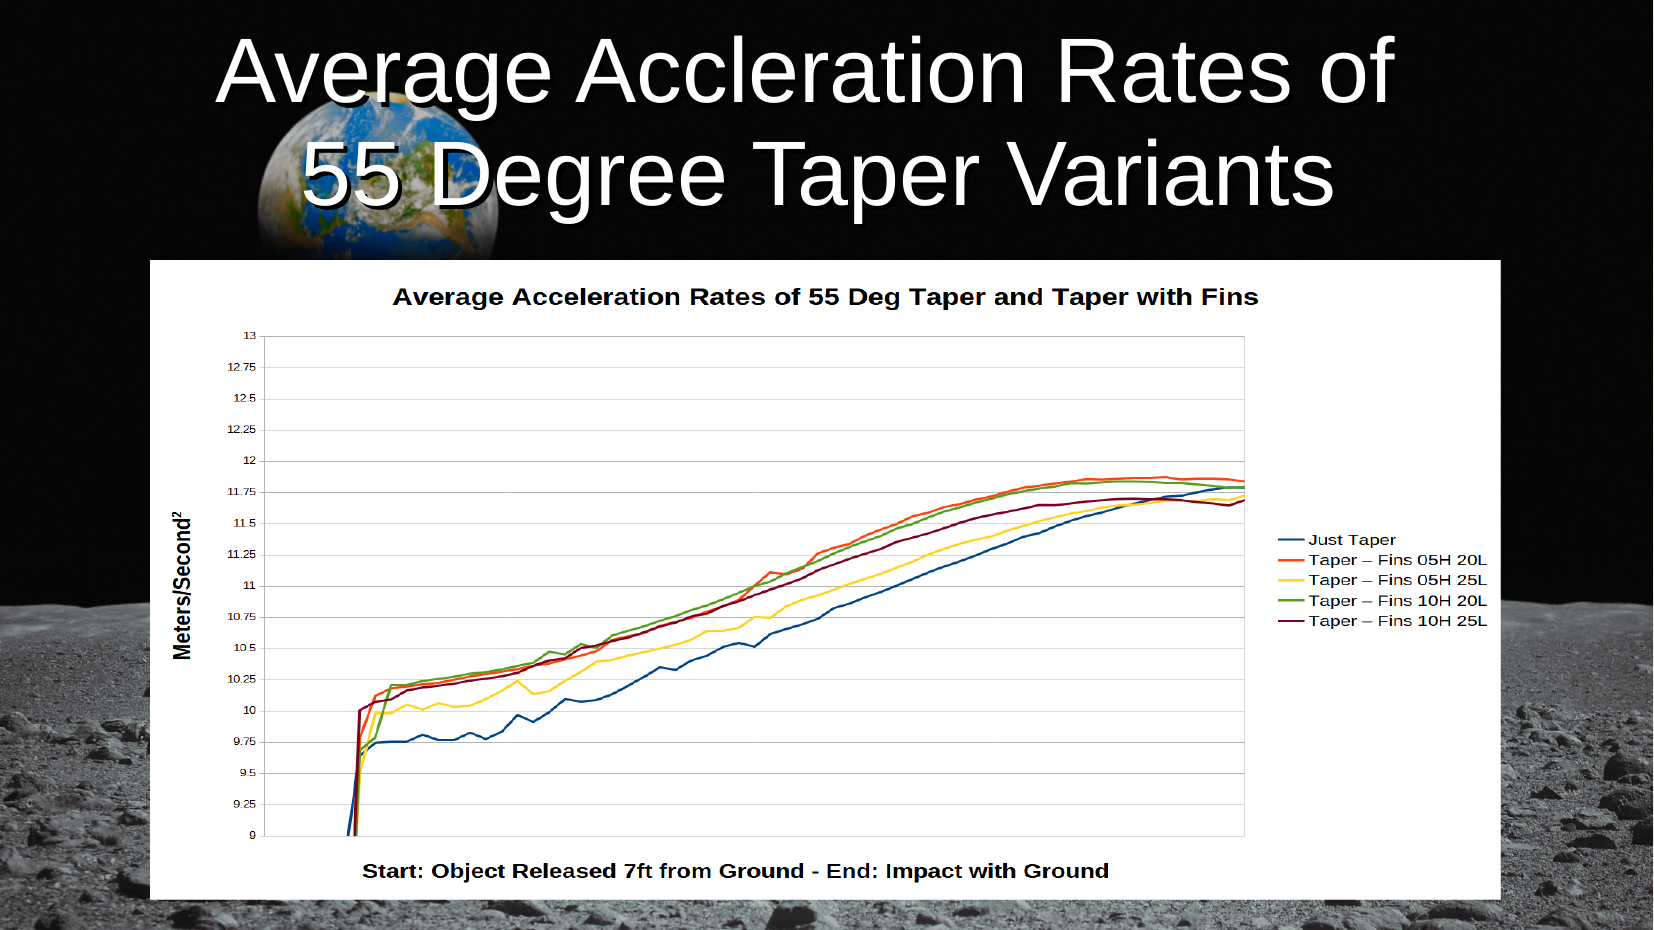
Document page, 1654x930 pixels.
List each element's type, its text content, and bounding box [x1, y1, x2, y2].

picture [0, 0, 1654, 930]
title Average Accleration Rates of 55 Degree Taper Variants [75, 19, 1563, 226]
